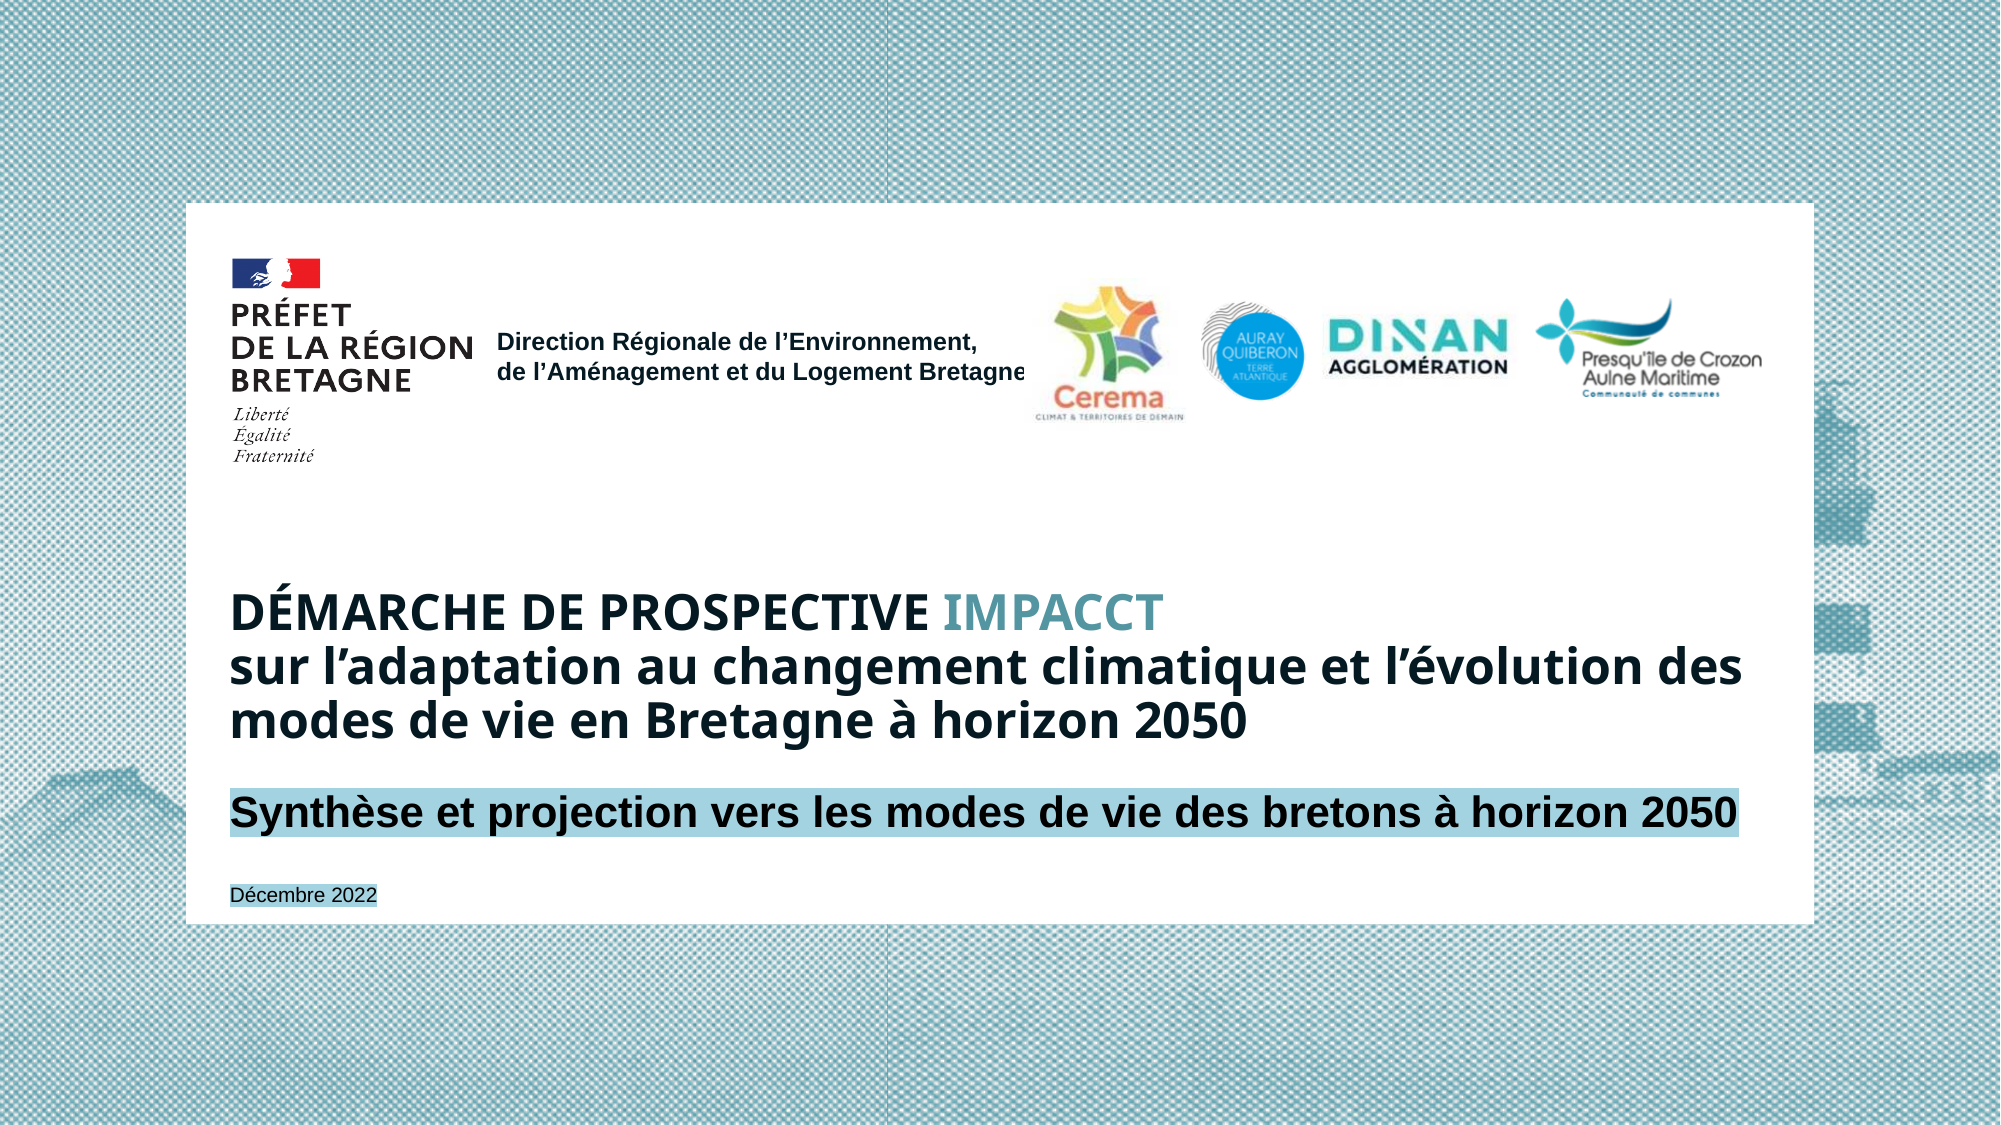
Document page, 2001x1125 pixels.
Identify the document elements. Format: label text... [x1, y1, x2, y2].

text_box DÉMARCHE DE PROSPECTIVE IMPACCT sur l’adaptation au changement climatique et l’évolution des modes de vie en Bretagne à horizon 2050 Synthèse et projection vers les modes de vie des bretons à horizon 2050 Décembre 2022 [210, 578, 1814, 840]
text_box [186, 203, 1814, 924]
picture [0, 0, 2000, 1125]
text_box Direction Régionale de l’Environnement, de l’Aménagement et du Logement Bretagne [482, 318, 1024, 391]
